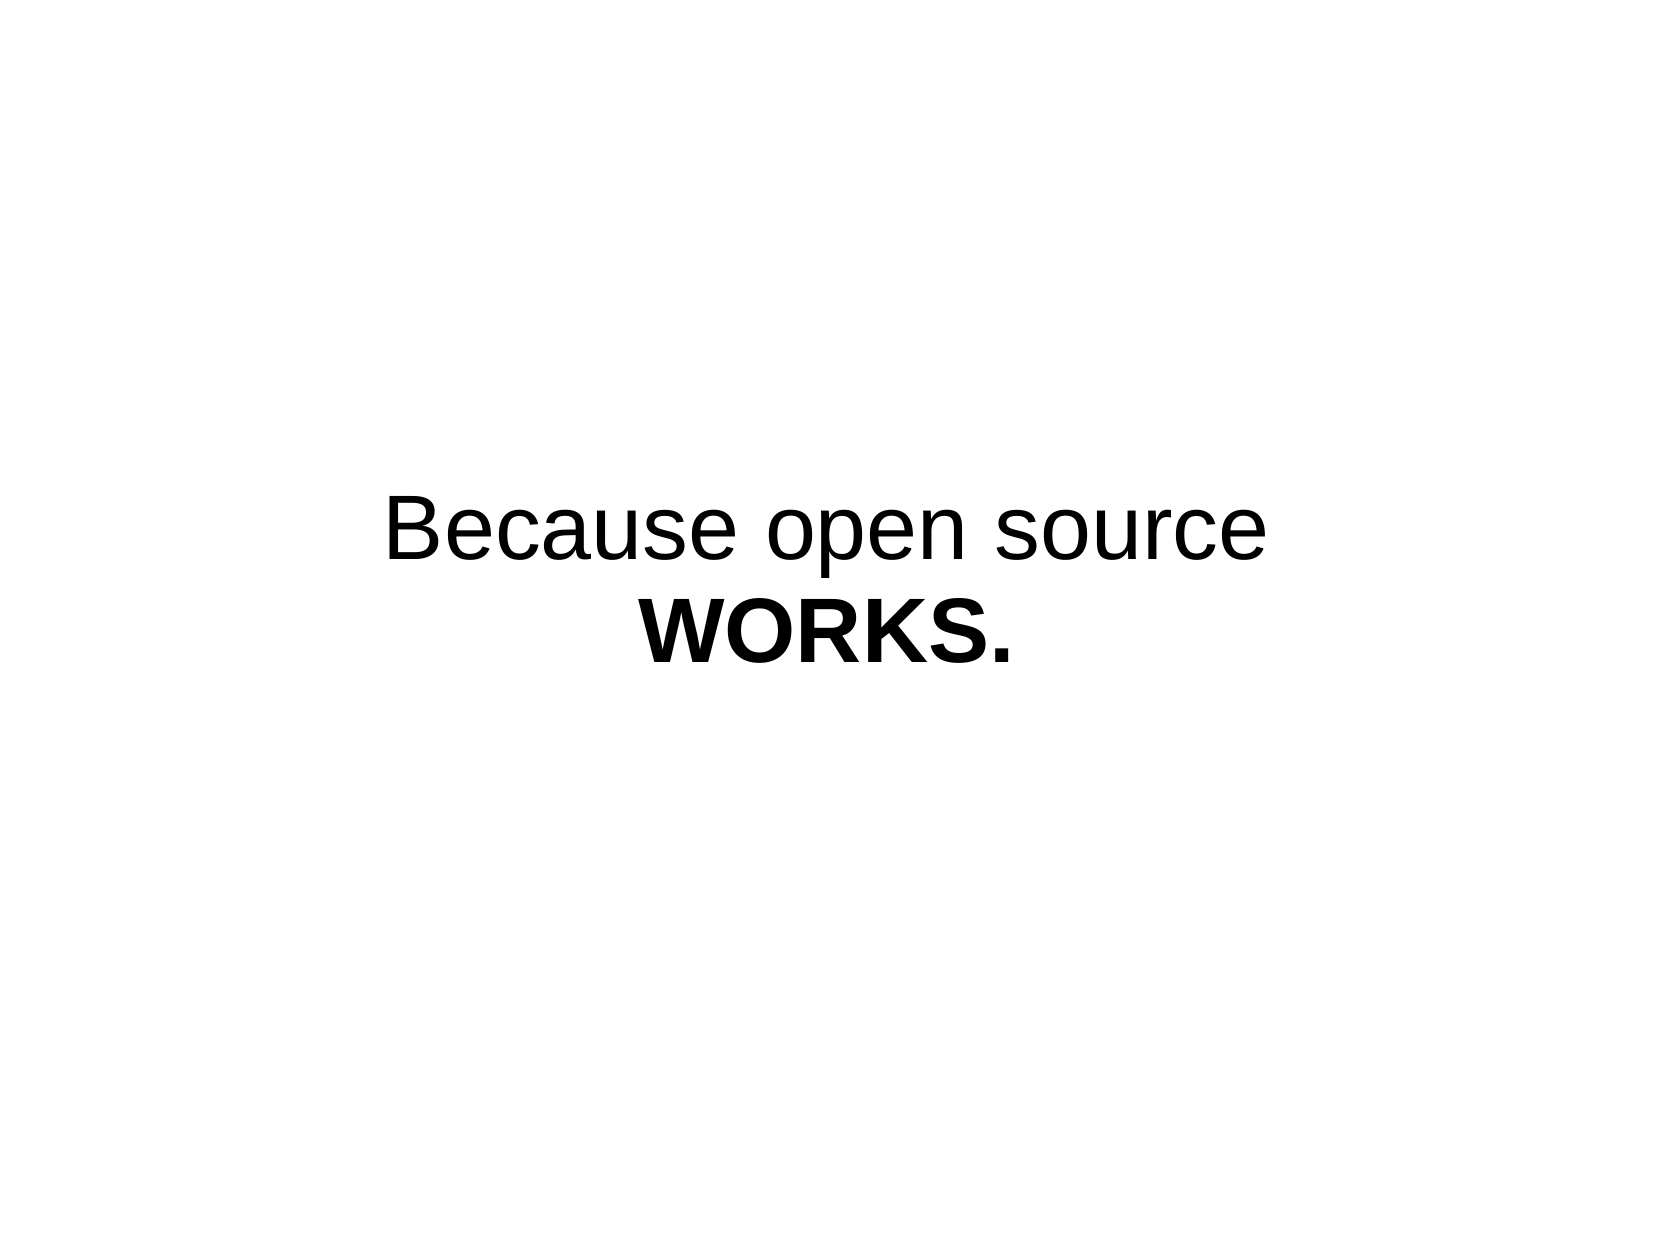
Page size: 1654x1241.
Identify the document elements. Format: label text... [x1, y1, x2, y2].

title Because open source WORKS. [82, 56, 1571, 1102]
